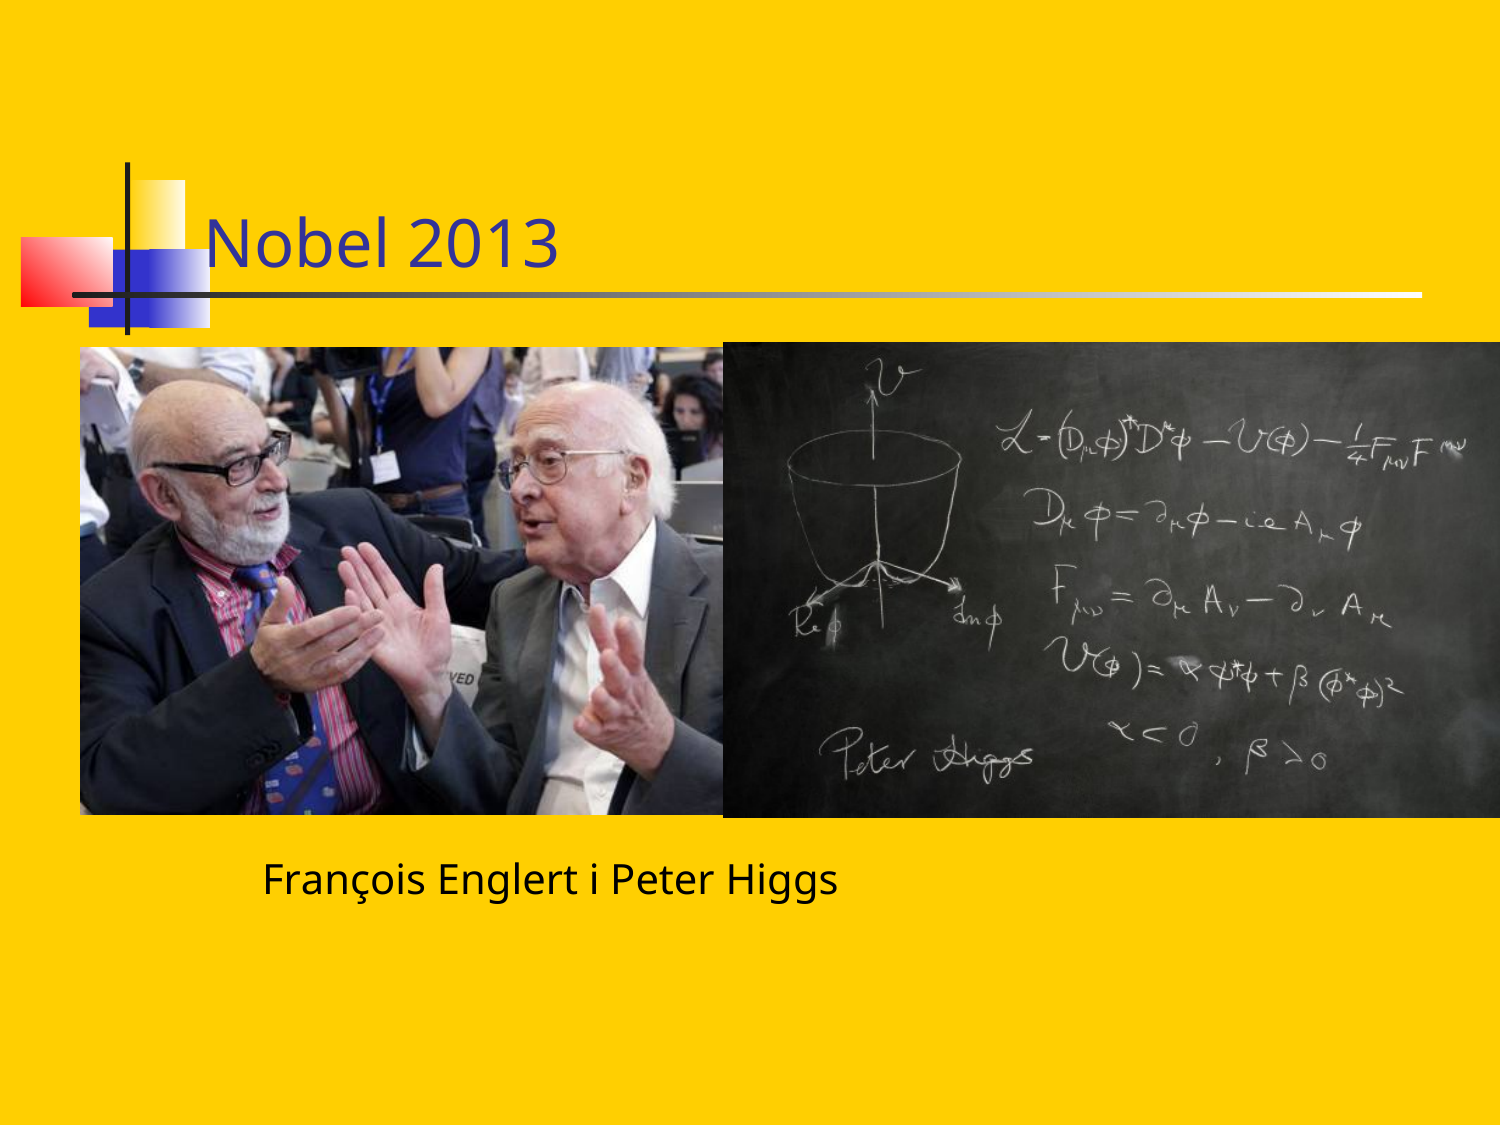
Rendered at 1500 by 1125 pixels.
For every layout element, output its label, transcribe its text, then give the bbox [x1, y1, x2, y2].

list François Englert i Peter Higgs [191, 844, 1467, 1003]
title Nobel 2013 [188, 53, 1468, 289]
picture [80, 342, 1500, 818]
